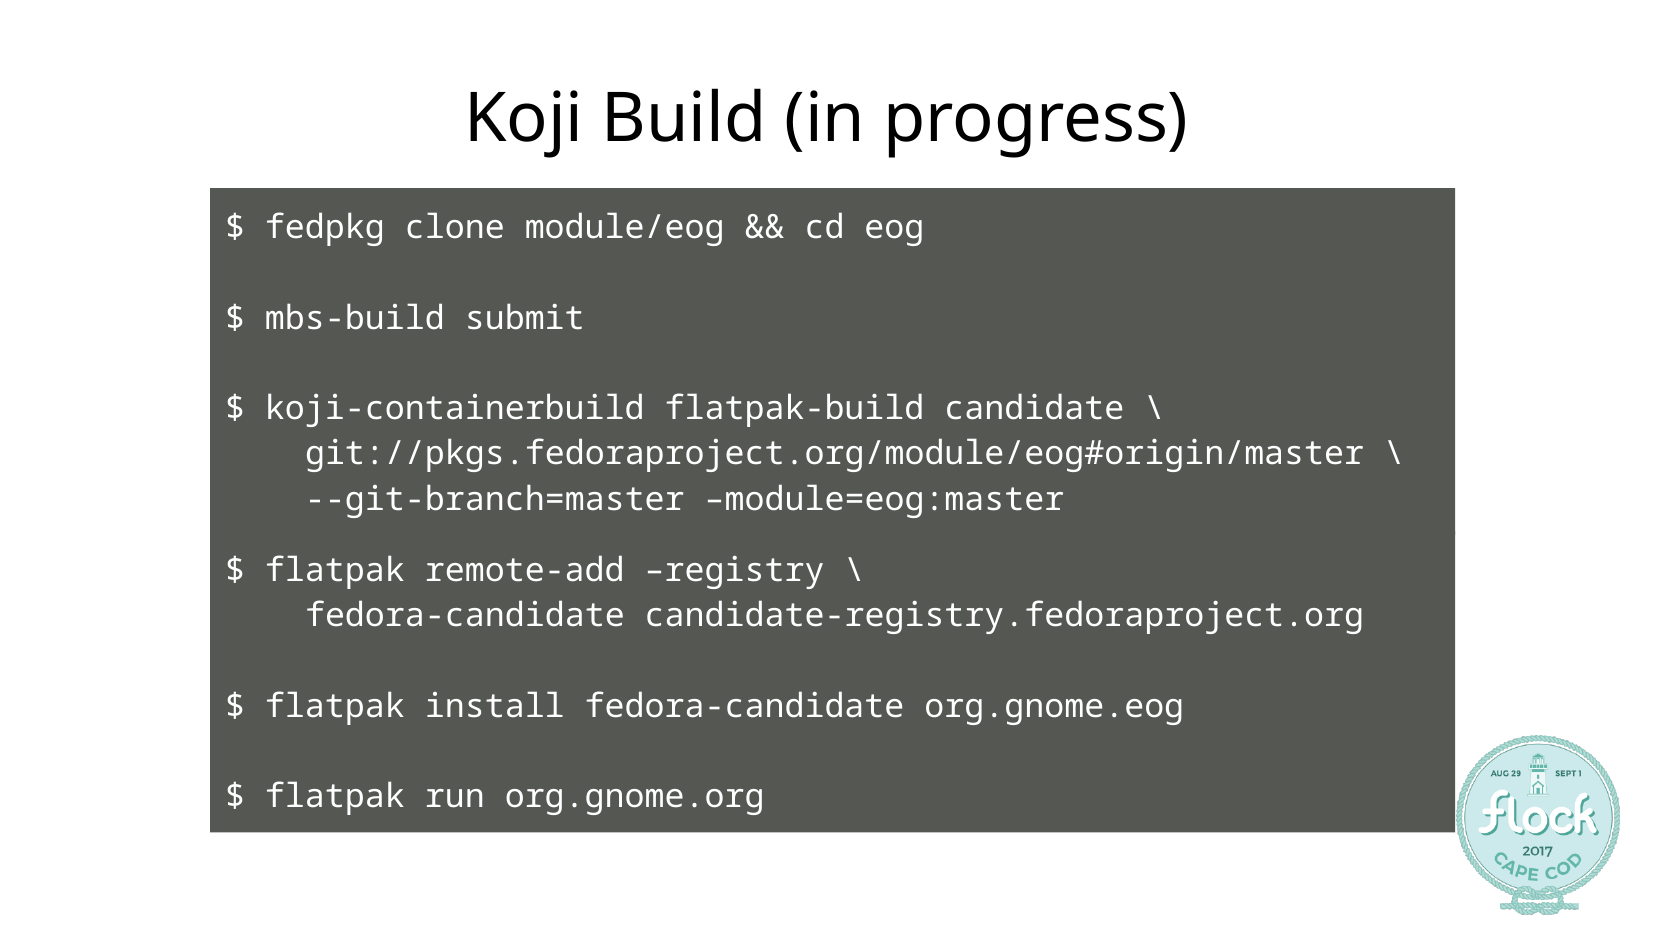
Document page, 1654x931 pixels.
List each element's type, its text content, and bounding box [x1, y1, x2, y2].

subtitle $ flatpak remote-add –registry \ fedora-candidate candidate-registry.fedoraproject.org $ flatpak install fedora-candidate org.gnome.eog $ flatpak run org.gnome.org [210, 535, 1456, 802]
picture [1456, 735, 1620, 915]
text_box $ fedpkg clone module/eog && cd eog $ mbs-build submit $ koji-containerbuild flatpak-build candidate \ git://pkgs.fedoraproject.org/module/eog#origin/master \ --git-branch=master –module=eog:master [210, 188, 1456, 488]
title Koji Build (in progress) [82, 37, 1571, 193]
